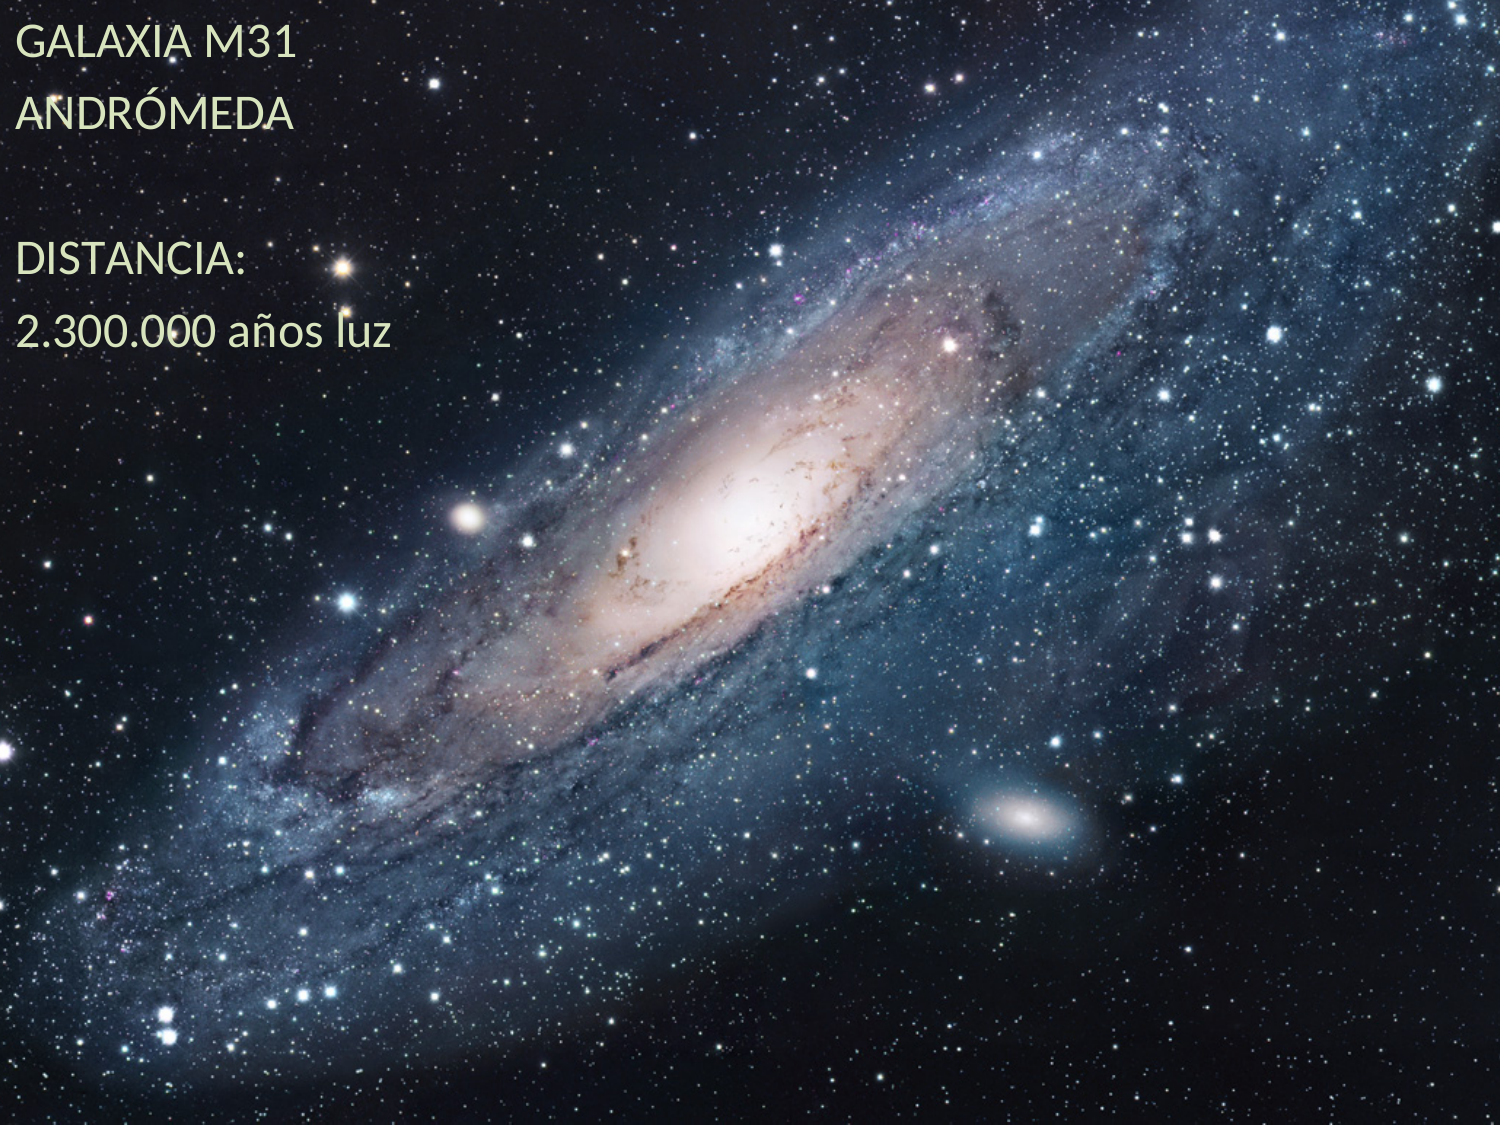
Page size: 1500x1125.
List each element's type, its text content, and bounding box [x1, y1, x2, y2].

picture [0, 0, 1500, 1125]
list GALAXIA M31 ANDRÓMEDA DISTANCIA: 2.300.000 años luz [0, 0, 494, 411]
